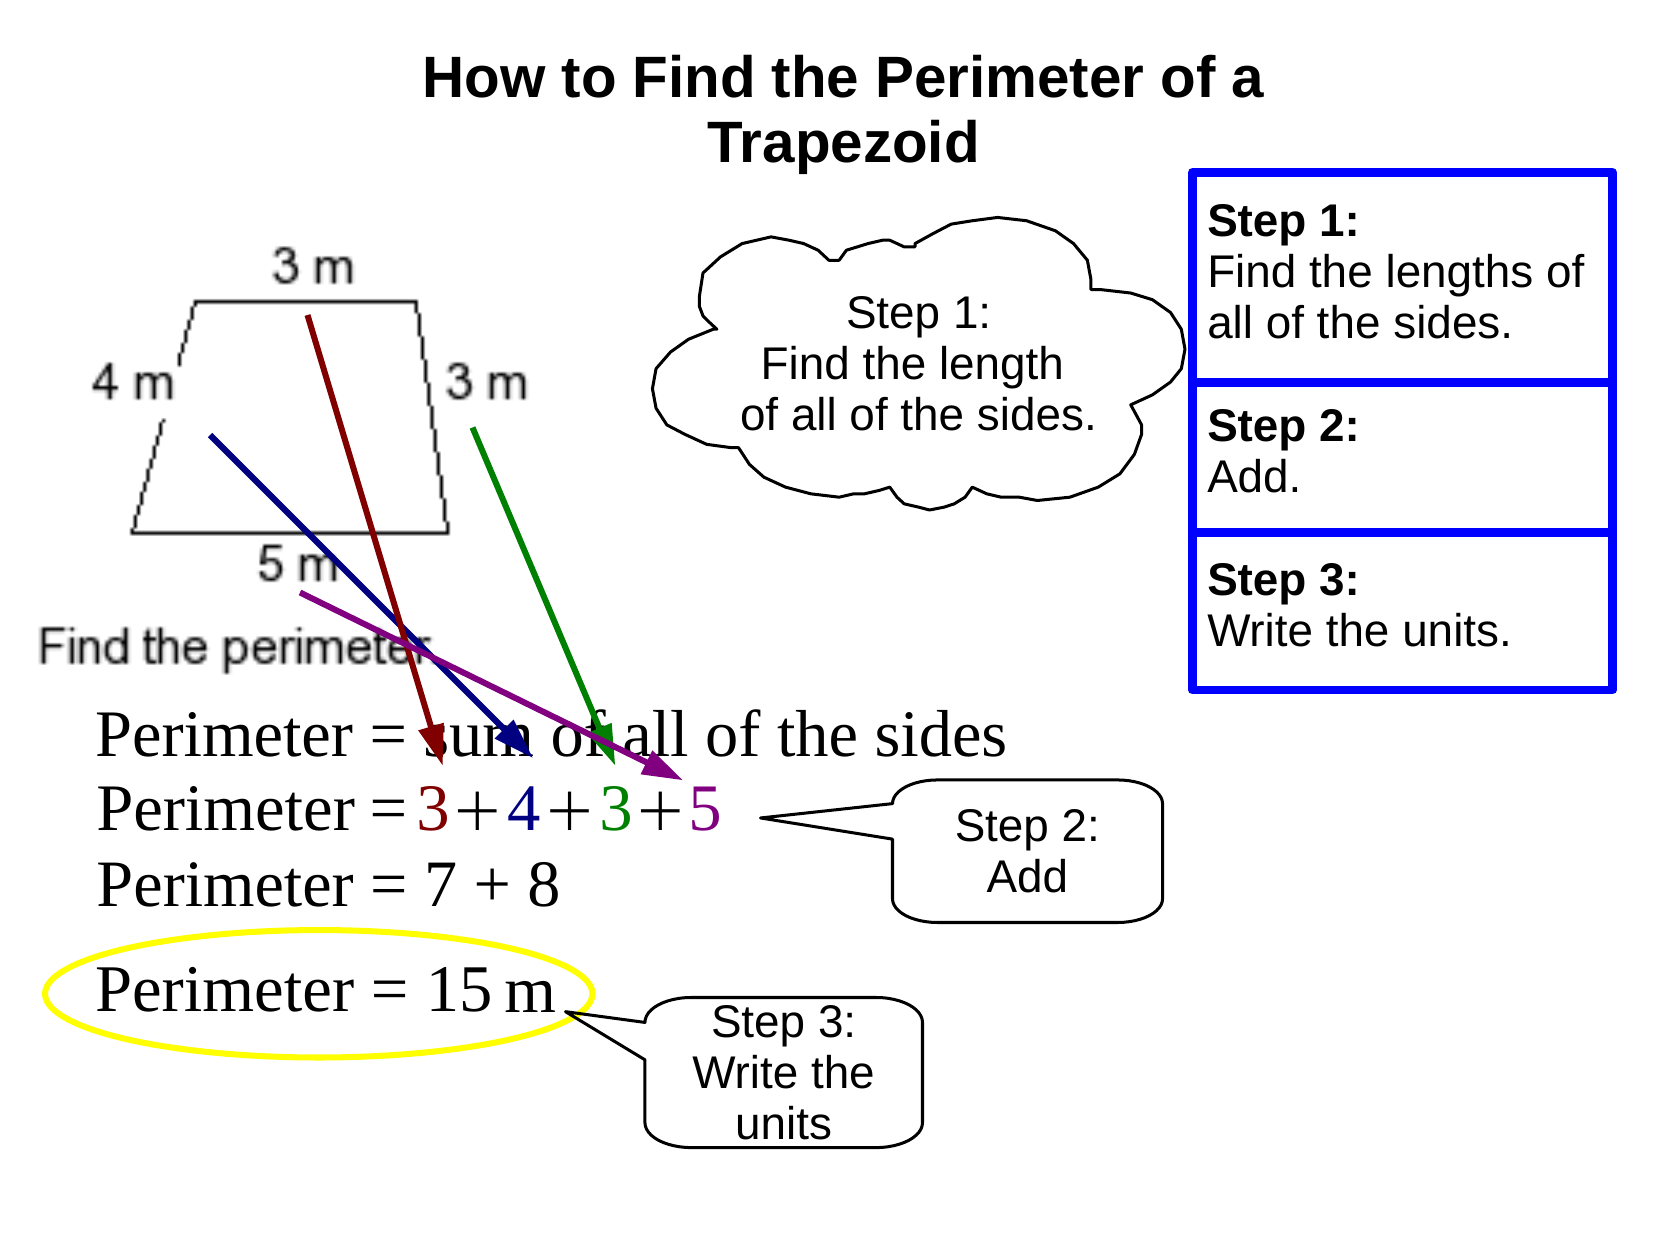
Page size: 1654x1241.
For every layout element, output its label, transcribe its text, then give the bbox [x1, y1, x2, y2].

chart [523, 697, 596, 731]
chart [518, 954, 562, 1028]
text_box Step 1: Find the lengths of all of the sides. Step 2: Add. Step 3: Write the units. [1197, 187, 1608, 378]
text_box Perimeter = 15 [80, 945, 518, 1051]
text_box Step 3: Write the units [565, 997, 923, 1148]
chart [534, 950, 562, 960]
text_box How to Find the Perimeter of a Trapezoid [330, 37, 1358, 183]
text_box Step 1: Find the length of all of the sides. [652, 217, 1186, 511]
text_box Step 1: Find the lengths of all of the sides. Step 2: Add. Step 3: Write the units. [1192, 187, 1621, 767]
text_box Step 1: Find the lengths of all of the sides. Step 2: Add. Step 3: Write the units. [1197, 537, 1608, 686]
picture [452, 671, 504, 697]
text_box Step 2: Add [760, 779, 1163, 923]
picture [413, 652, 466, 697]
chart [88, 847, 586, 922]
picture [37, 202, 826, 698]
text_box How to Find the Perimeter of a Trapezoid [1197, 177, 1358, 183]
text_box Step 1: Find the lengths of all of the sides. Step 2: Add. Step 3: Write the units. [1197, 387, 1608, 528]
chart [87, 697, 1018, 846]
